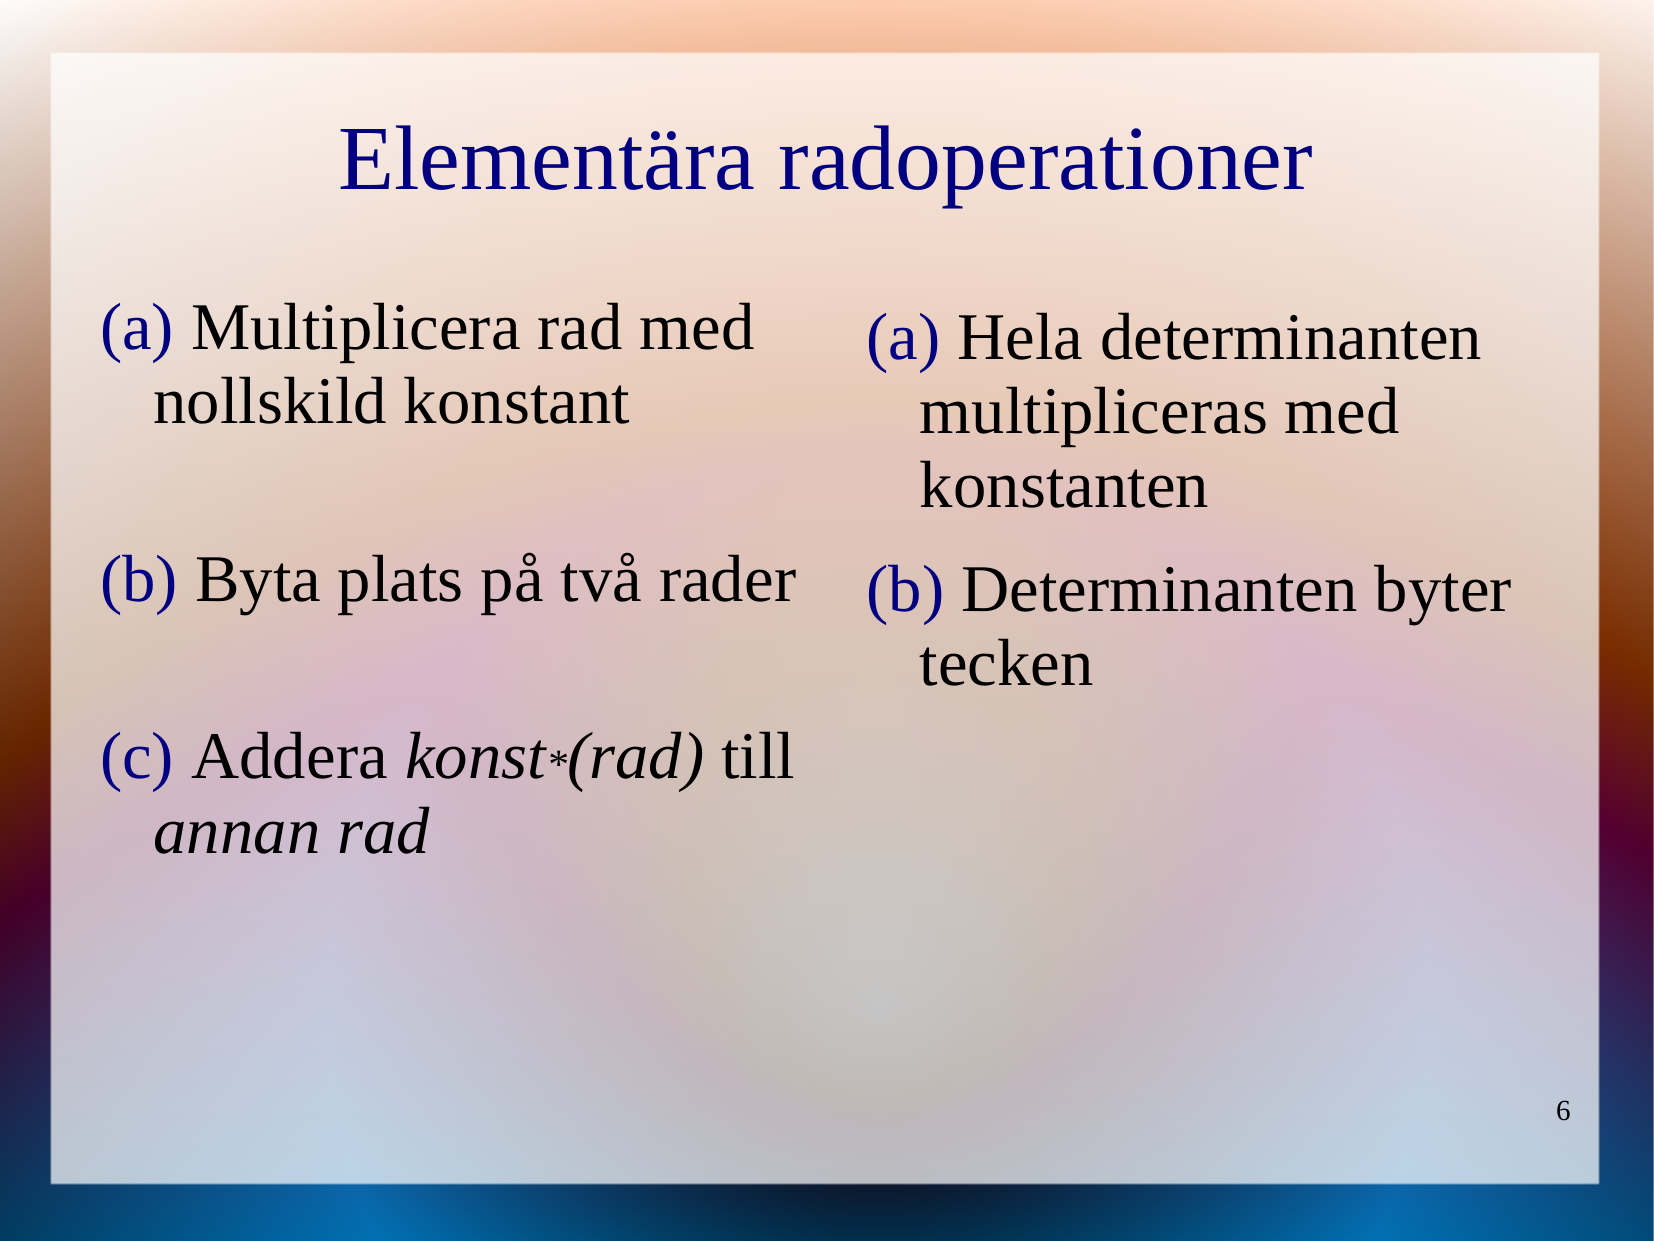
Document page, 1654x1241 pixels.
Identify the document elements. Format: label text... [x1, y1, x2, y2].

title Elementära radoperationer [82, 55, 1571, 263]
list Hela determinanten multipliceras med konstanten Determinanten byter tecken [848, 300, 1576, 1119]
list Multiplicera rad med nollskild konstant Byta plats på två rader Addera konst*(rad) till annan rad [82, 290, 809, 1109]
picture [0, 0, 1654, 1241]
